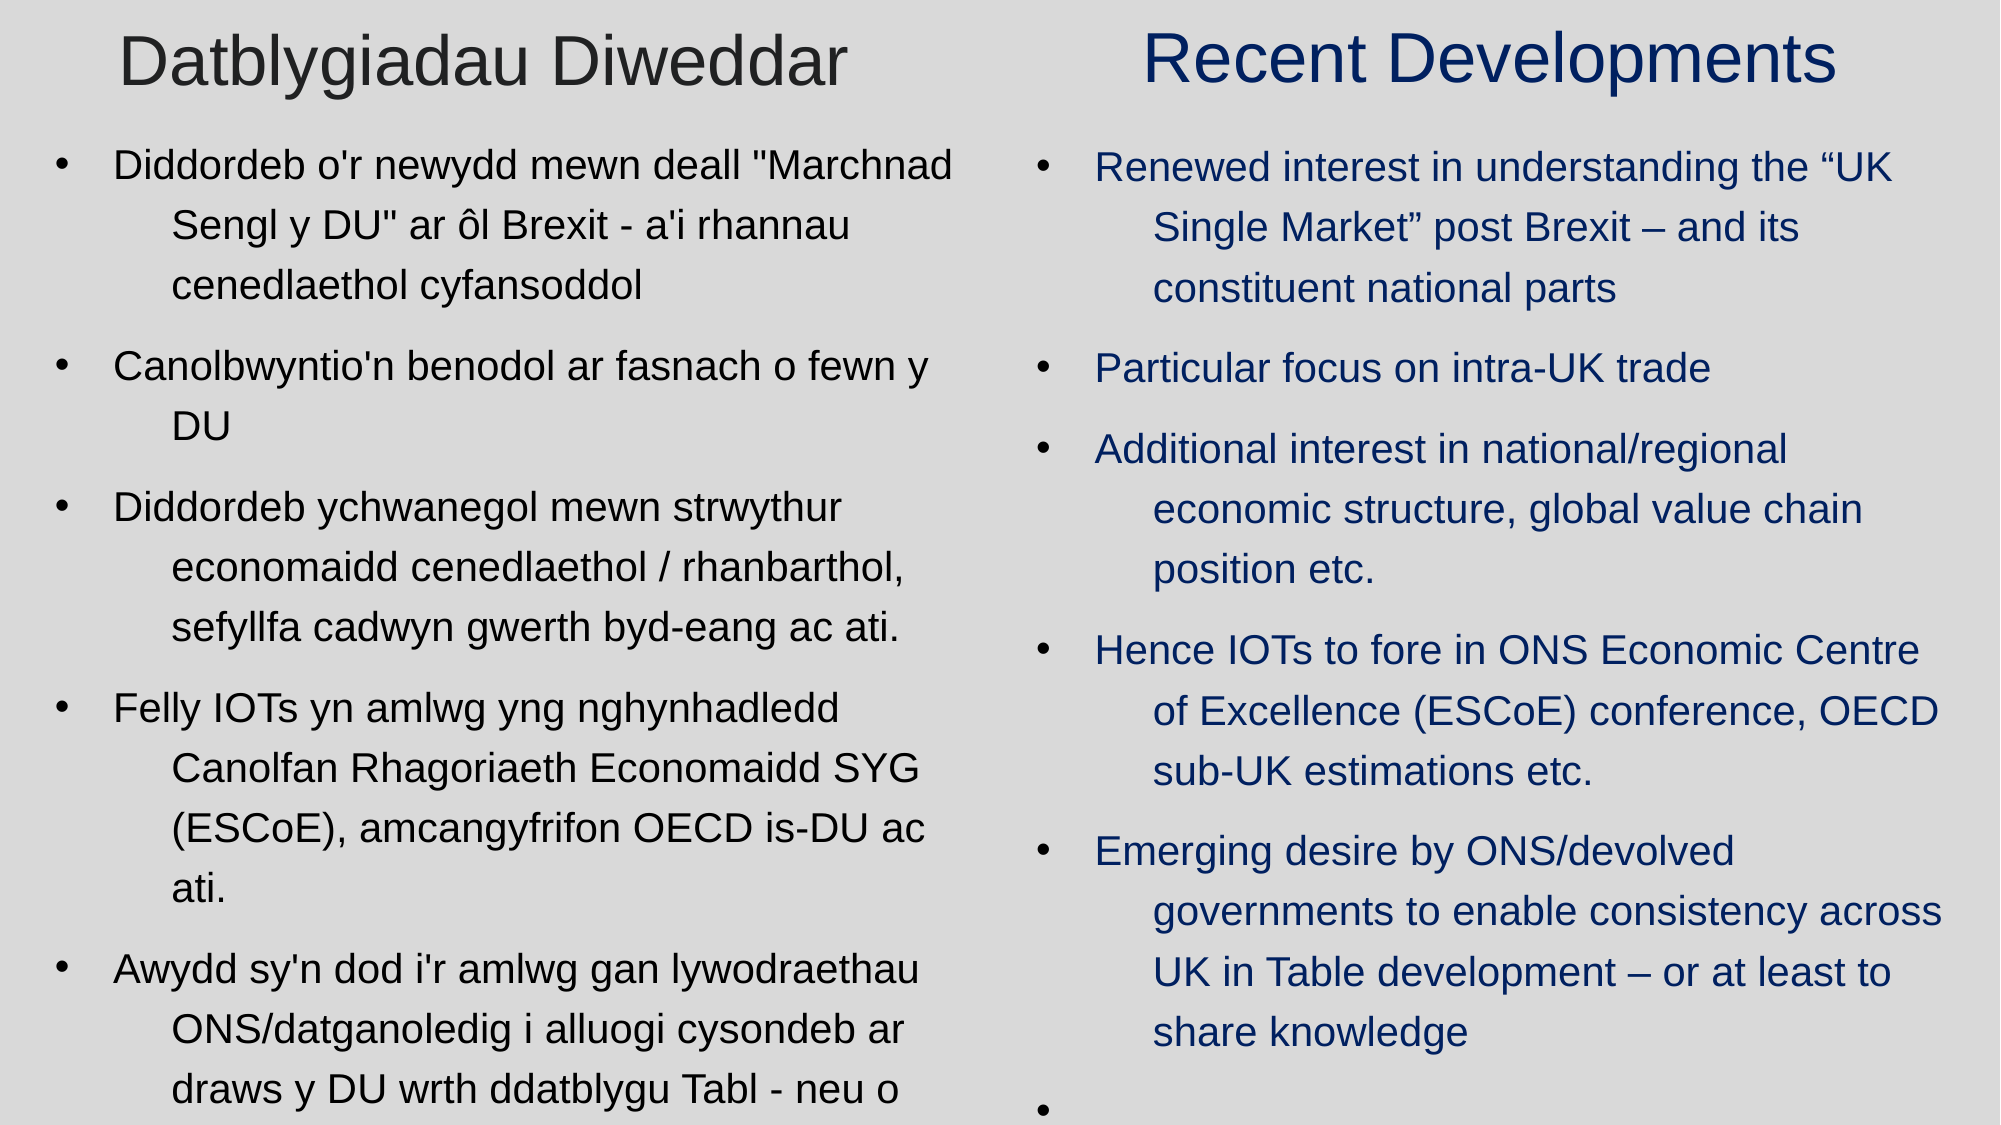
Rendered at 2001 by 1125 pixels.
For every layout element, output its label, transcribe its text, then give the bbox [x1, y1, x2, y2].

text_box Datblygiadau Diweddar [53, 3, 916, 123]
title Recent Developments [1059, 0, 1923, 120]
list Renewed interest in understanding the “UK Single Market” post Brexit – and its constituent national parts Particular focus on intra-UK trade Additional interest in national/regional economic structure, global value chain position etc. Hence IOTs to fore in ONS Economic Centre of Excellence (ESCoE) conference, OECD sub-UK estimations etc. Emerging desire by ONS/devolved governments to enable consistency across UK in Table development – or at least to share knowledge [1017, 122, 1965, 1069]
text_box Diddordeb o'r newydd mewn deall "Marchnad Sengl y DU" ar ôl Brexit - a'i rhannau cenedlaethol cyfansoddol Canolbwyntio'n benodol ar fasnach o fewn y DU Diddordeb ychwanegol mewn strwythur economaidd cenedlaethol / rhanbarthol, sefyllfa cadwyn gwerth byd-eang ac ati. Felly IOTs yn amlwg yng nghynhadledd Canolfan Rhagoriaeth Economaidd SYG (ESCoE), amcangyfrifon OECD is-DU ac ati. Awydd sy'n dod i'r amlwg gan lywodraethau ONS/datganoledig i alluogi cysondeb ar draws y DU wrth ddatblygu Tabl - neu o leiaf i rannu gwybodaeth [35, 120, 1000, 1085]
